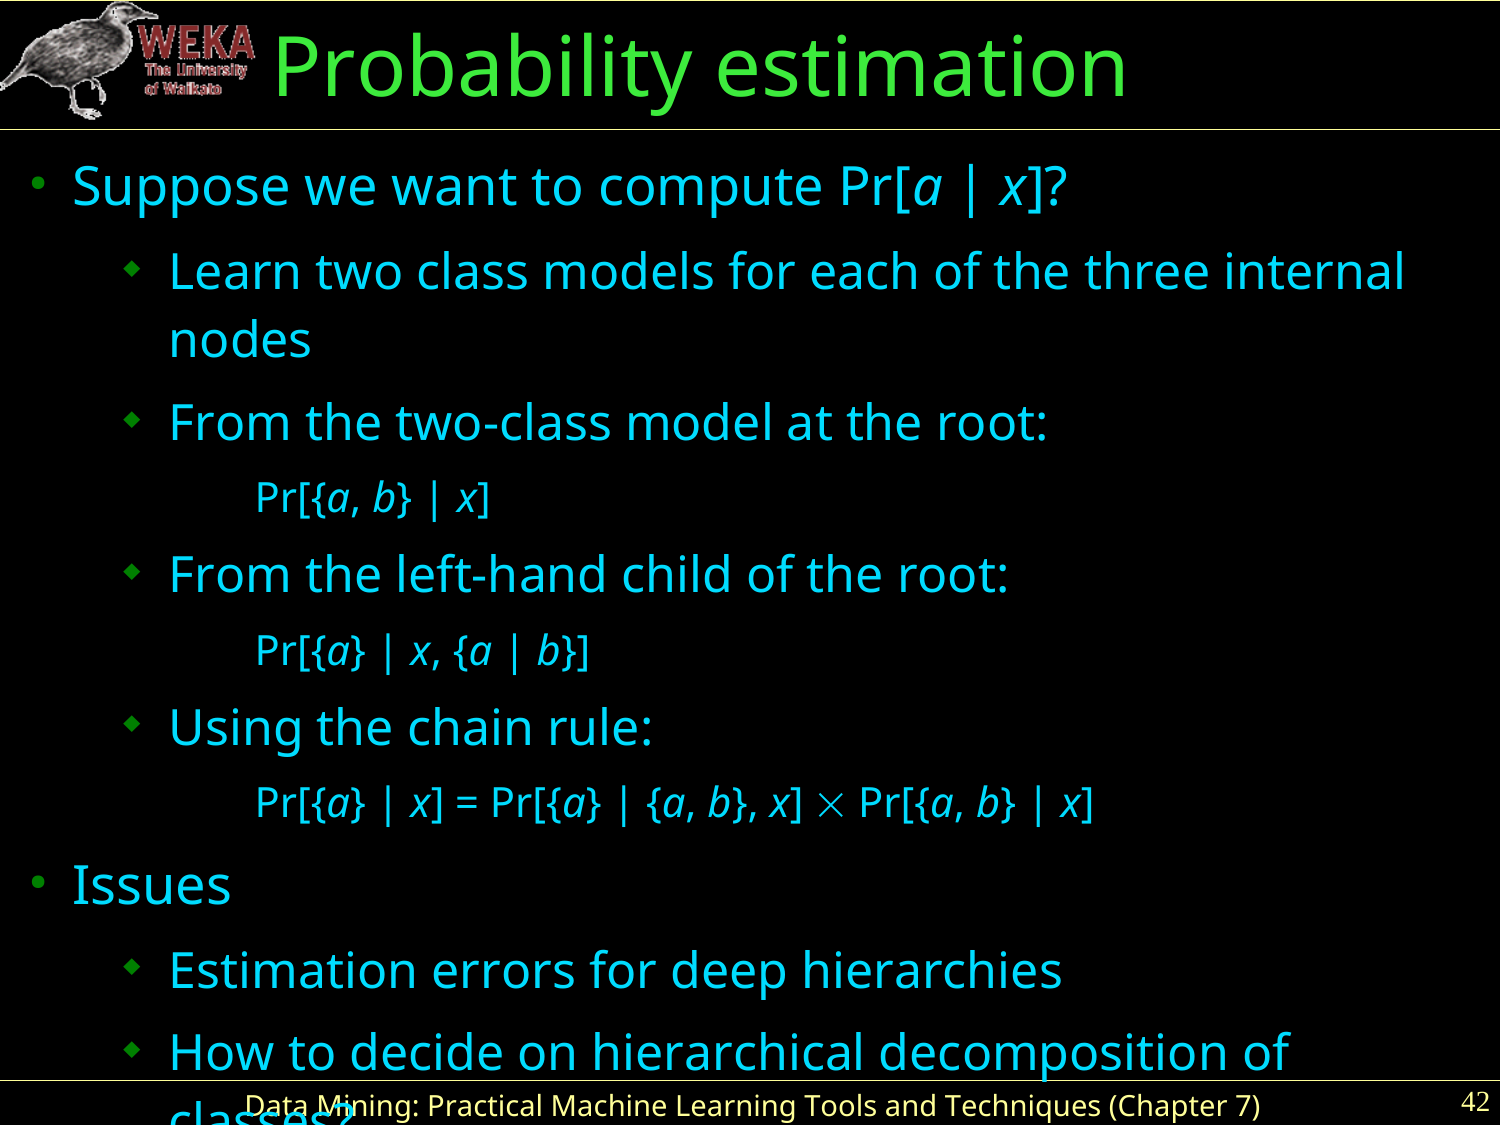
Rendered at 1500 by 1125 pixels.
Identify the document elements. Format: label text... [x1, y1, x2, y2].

picture [0, 1, 263, 129]
list Suppose we want to compute Pr[a | x]? Learn two class models for each of the three internal nodes From the two-class model at the root: Pr[{a, b} | x] From the left-hand child of the root: Pr[{a} | x, {a | b}] Using the chain rule: Pr[{a} | x] = Pr[{a} | {a, b}, x] × Pr[{a, b} | x] Issues Estimation errors for deep hierarchies How to decide on hierarchical decomposition of classes? [29, 147, 1477, 1063]
title Probability estimation [263, 0, 1500, 159]
